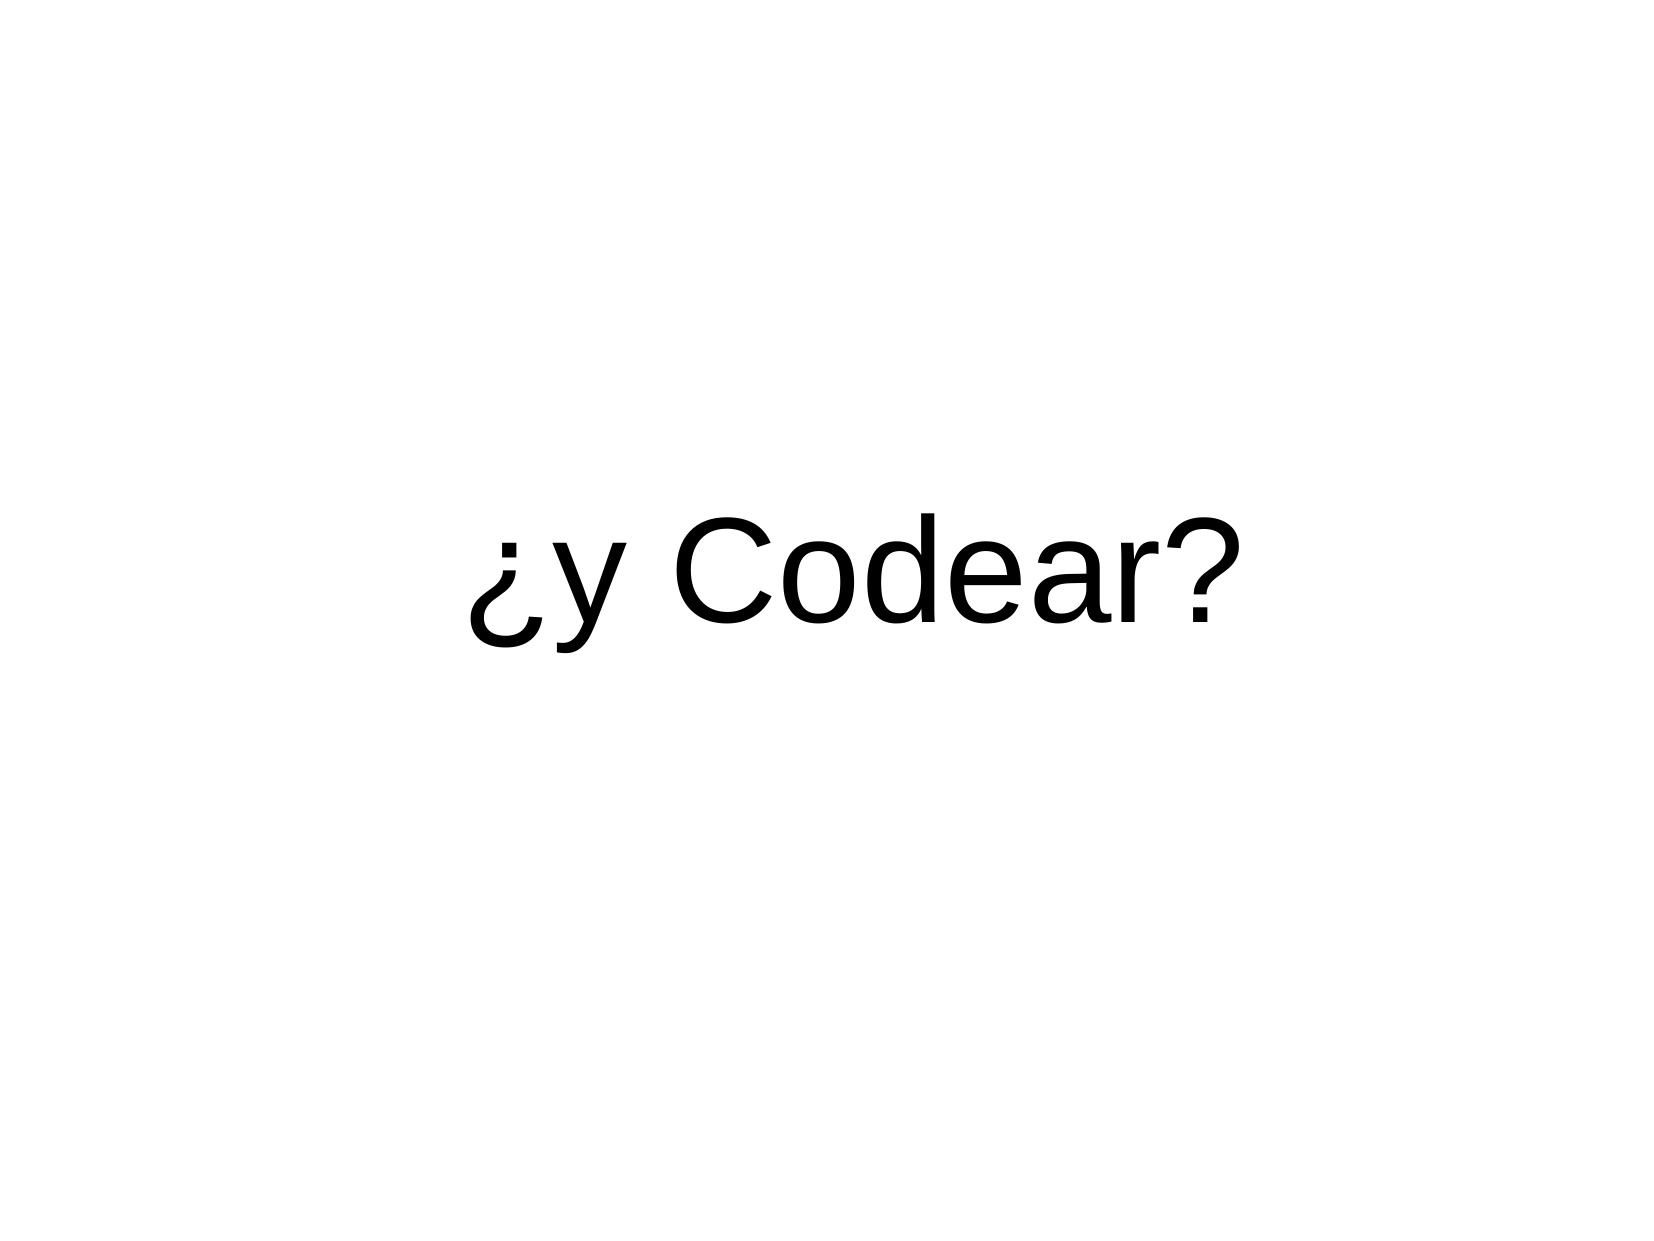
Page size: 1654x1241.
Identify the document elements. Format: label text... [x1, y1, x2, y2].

subtitle ¿y Codear? [88, 48, 1577, 1093]
